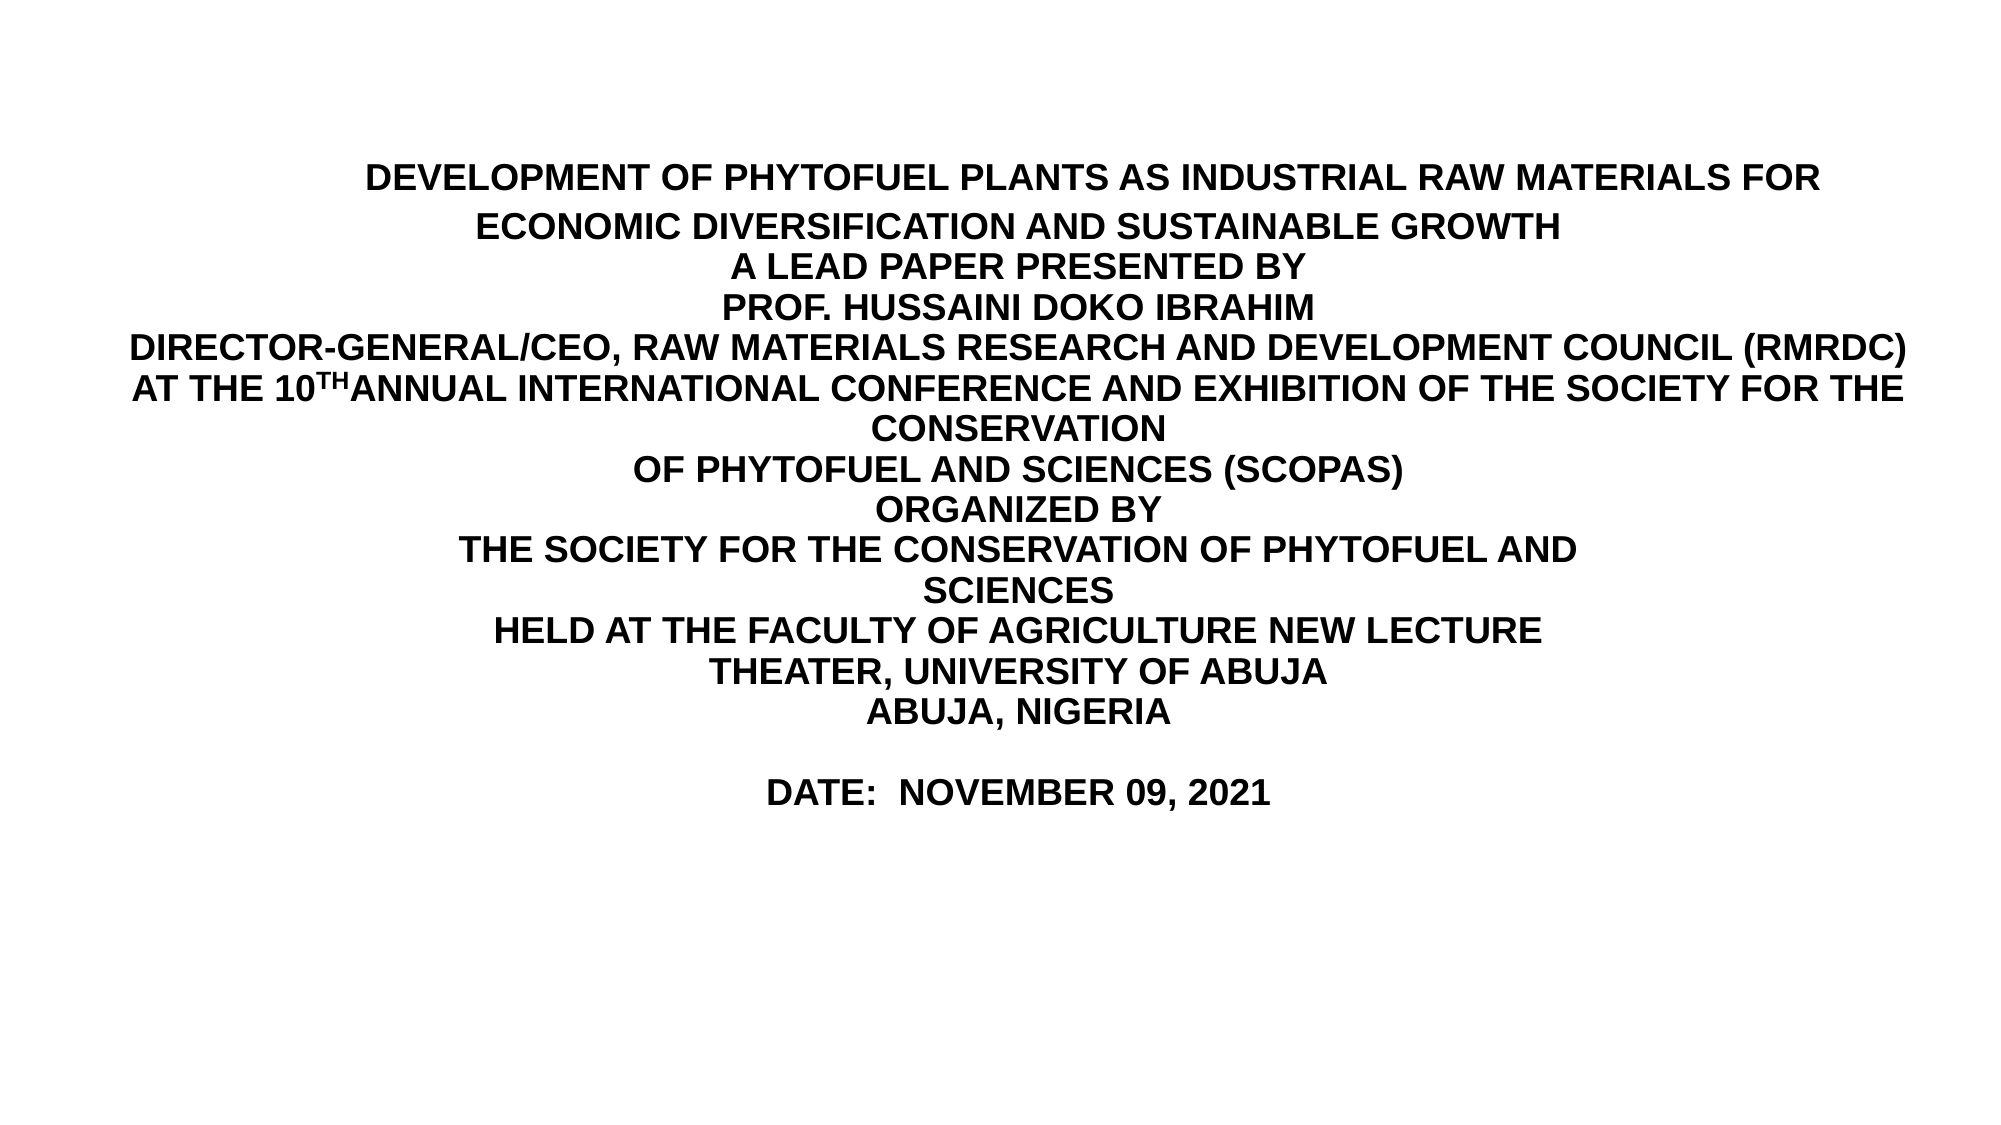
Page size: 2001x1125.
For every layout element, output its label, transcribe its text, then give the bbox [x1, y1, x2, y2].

subtitle DEVELOPMENT OF PHYTOFUEL PLANTS AS INDUSTRIAL RAW MATERIALS FOR ECONOMIC DIVERSIFICATION AND SUSTAINABLE GROWTH A LEAD PAPER PRESENTED BY PROF. HUSSAINI DOKO IBRAHIM DIRECTOR-GENERAL/CEO, RAW MATERIALS RESEARCH AND DEVELOPMENT COUNCIL (RMRDC) AT THE 10THANNUAL INTERNATIONAL CONFERENCE AND EXHIBITION OF THE SOCIETY FOR THE CONSERVATION OF PHYTOFUEL AND SCIENCES (SCOPAS) ORGANIZED BY THE SOCIETY FOR THE CONSERVATION OF PHYTOFUEL AND SCIENCES HELD AT THE FACULTY OF AGRICULTURE NEW LECTURE THEATER, UNIVERSITY OF ABUJA ABUJA, NIGERIA DATE: NOVEMBER 09, 2021 [99, 37, 1938, 951]
